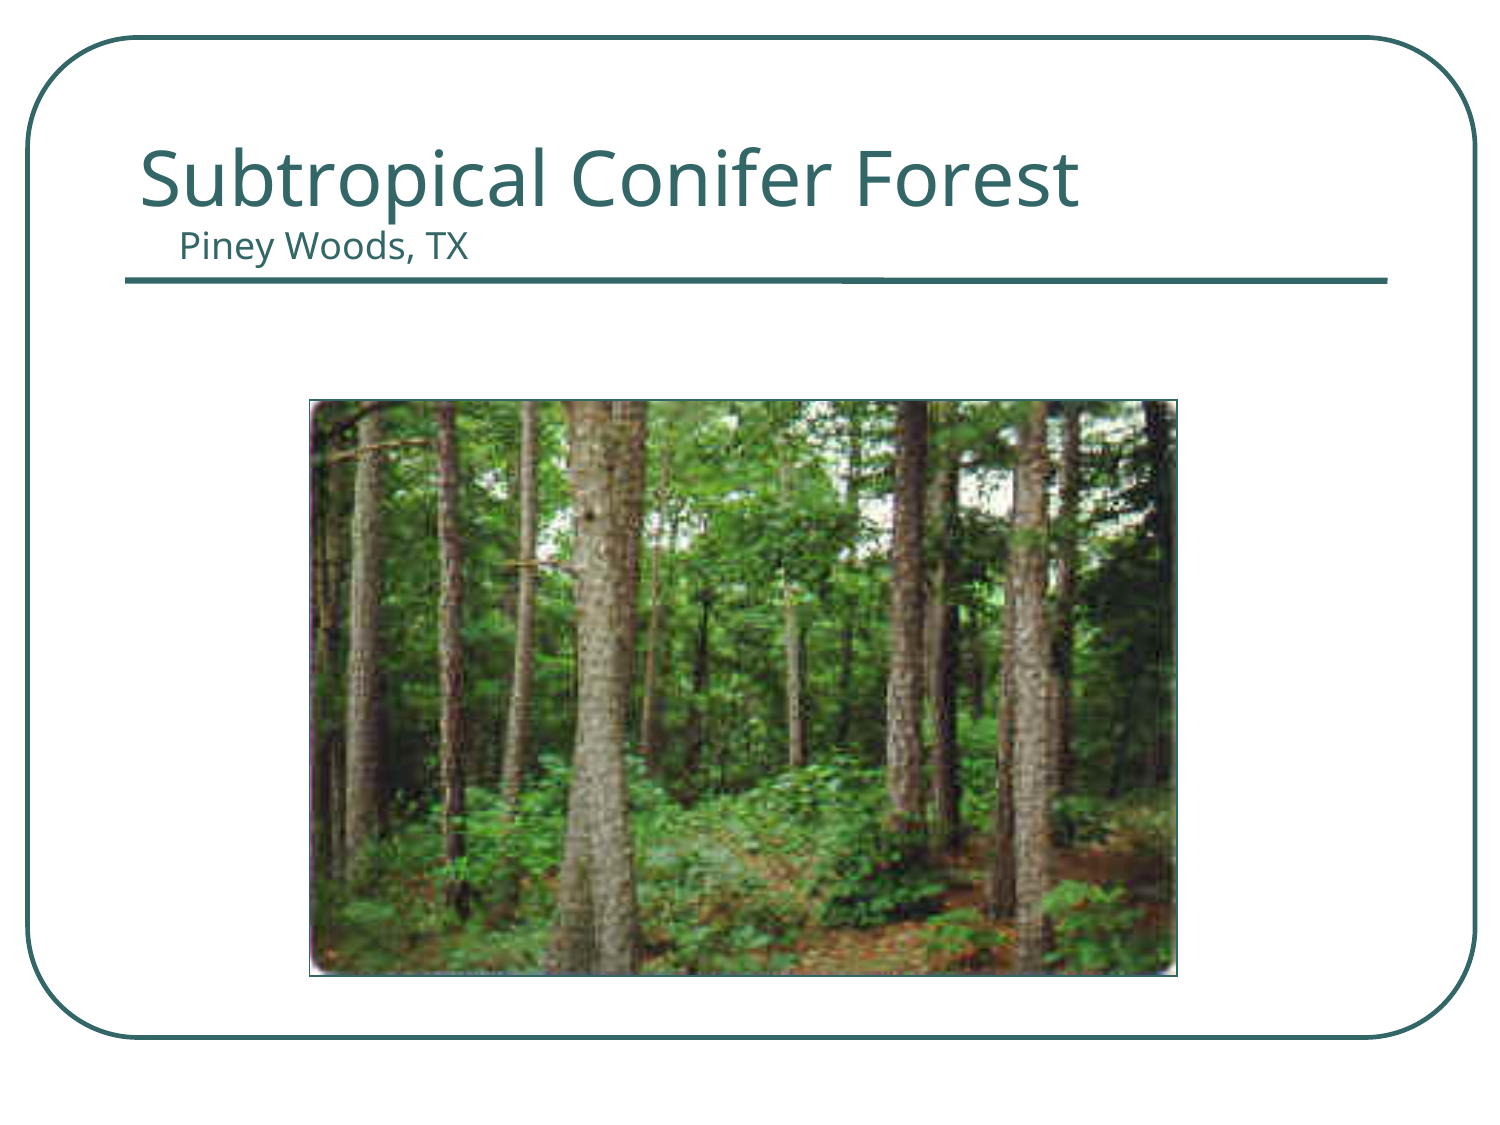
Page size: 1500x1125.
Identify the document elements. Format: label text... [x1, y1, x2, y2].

title Subtropical Conifer Forest Piney Woods, TX [125, 87, 1388, 275]
picture [310, 400, 1177, 976]
